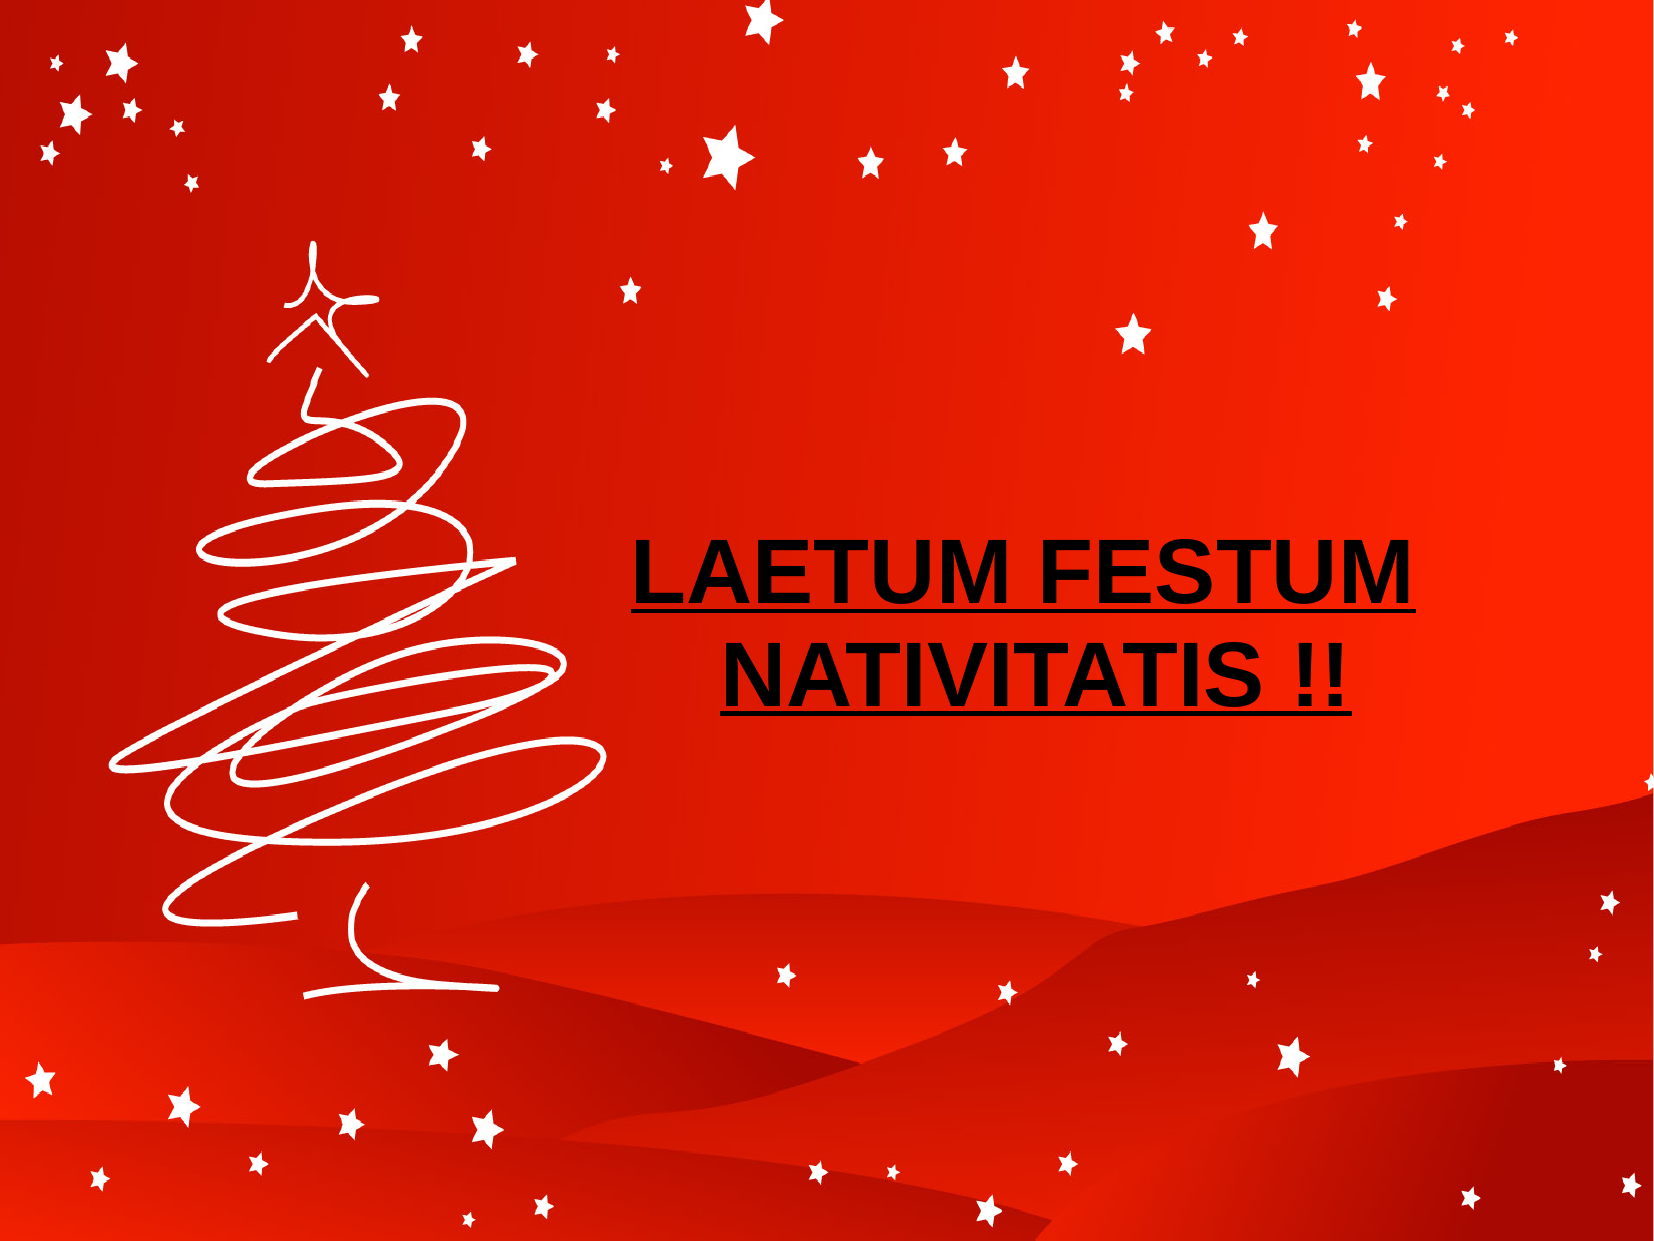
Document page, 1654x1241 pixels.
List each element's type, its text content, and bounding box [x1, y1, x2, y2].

picture [0, 0, 1654, 1241]
text_box LAETUM FESTUM NATIVITATIS !! [139, 520, 1525, 726]
